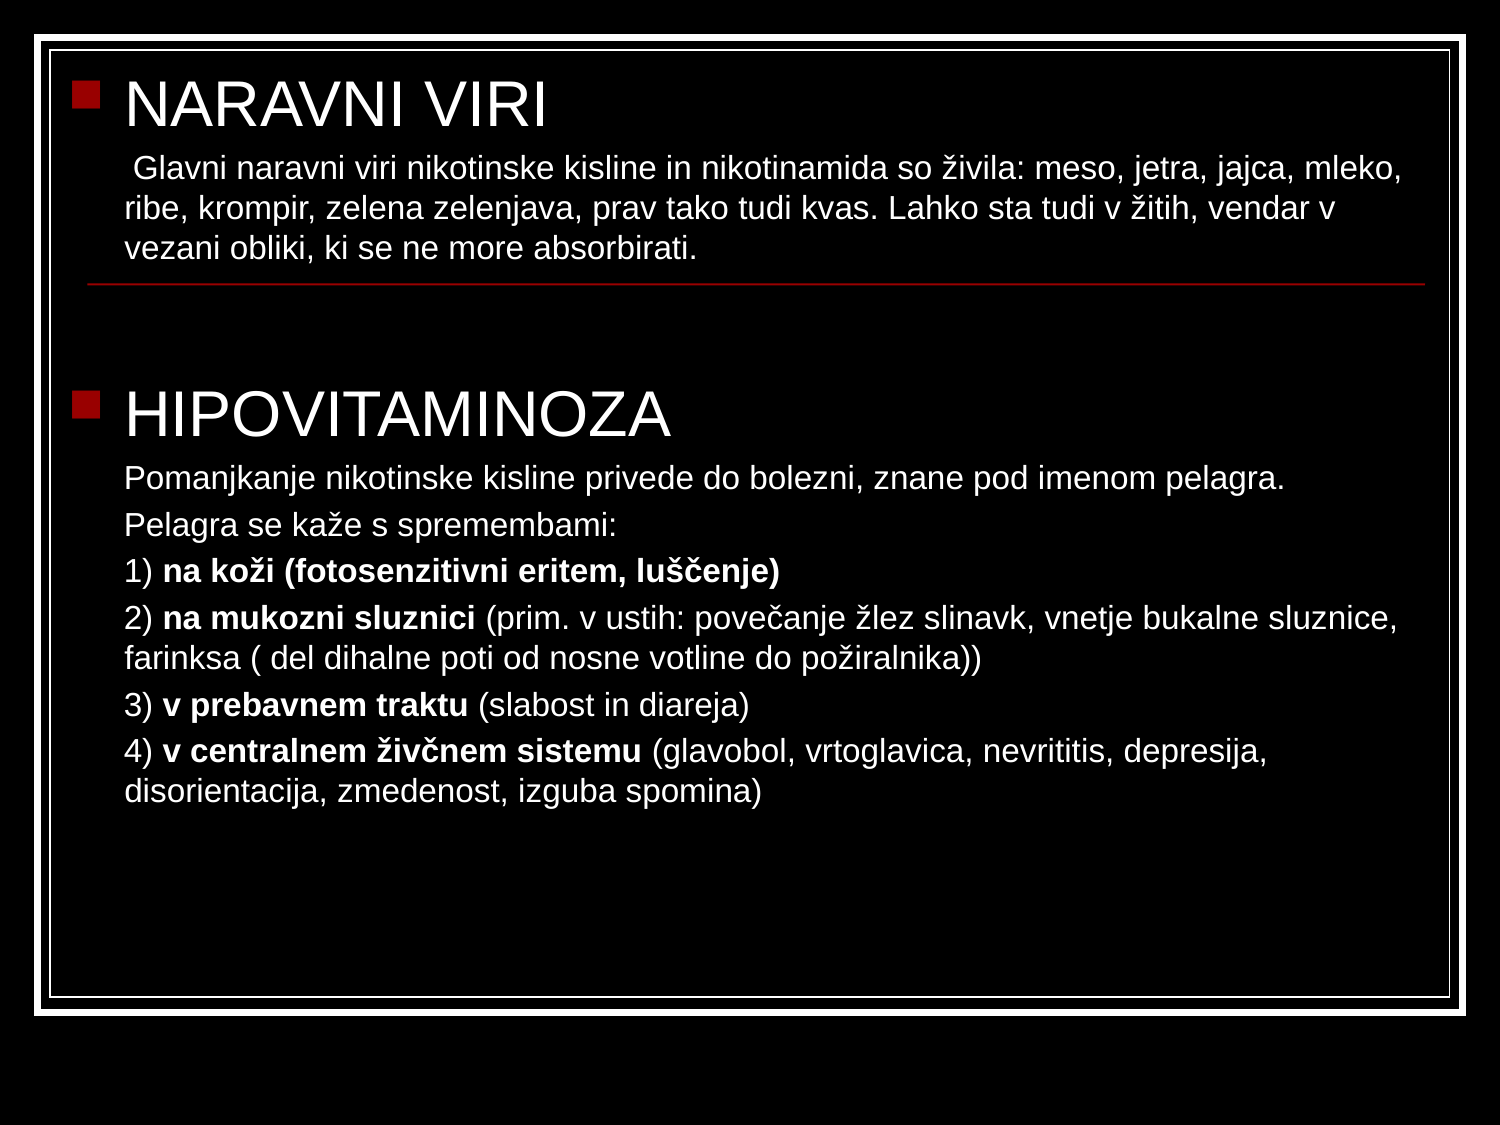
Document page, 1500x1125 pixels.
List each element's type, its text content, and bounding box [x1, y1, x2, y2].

list NARAVNI VIRI Glavni naravni viri nikotinske kisline in nikotinamida so živila: meso, jetra, jajca, mleko, ribe, krompir, zelena zelenjava, prav tako tudi kvas. Lahko sta tudi v žitih, vendar v vezani obliki, ki se ne more absorbirati. HIPOVITAMINOZA Pomanjkanje nikotinske kisline privede do bolezni, znane pod imenom pelagra. Pelagra se kaže s spremembami: 1) na koži (fotosenzitivni eritem, luščenje) 2) na mukozni sluznici (prim. v ustih: povečanje žlez slinavk, vnetje bukalne sluznice, farinksa ( del dihalne poti od nosne votline do požiralnika)) 3) v prebavnem traktu (slabost in diareja) 4) v centralnem živčnem sistemu (glavobol, vrtoglavica, nevrititis, depresija, disorientacija, zmedenost, izguba spomina) [53, 54, 1436, 977]
